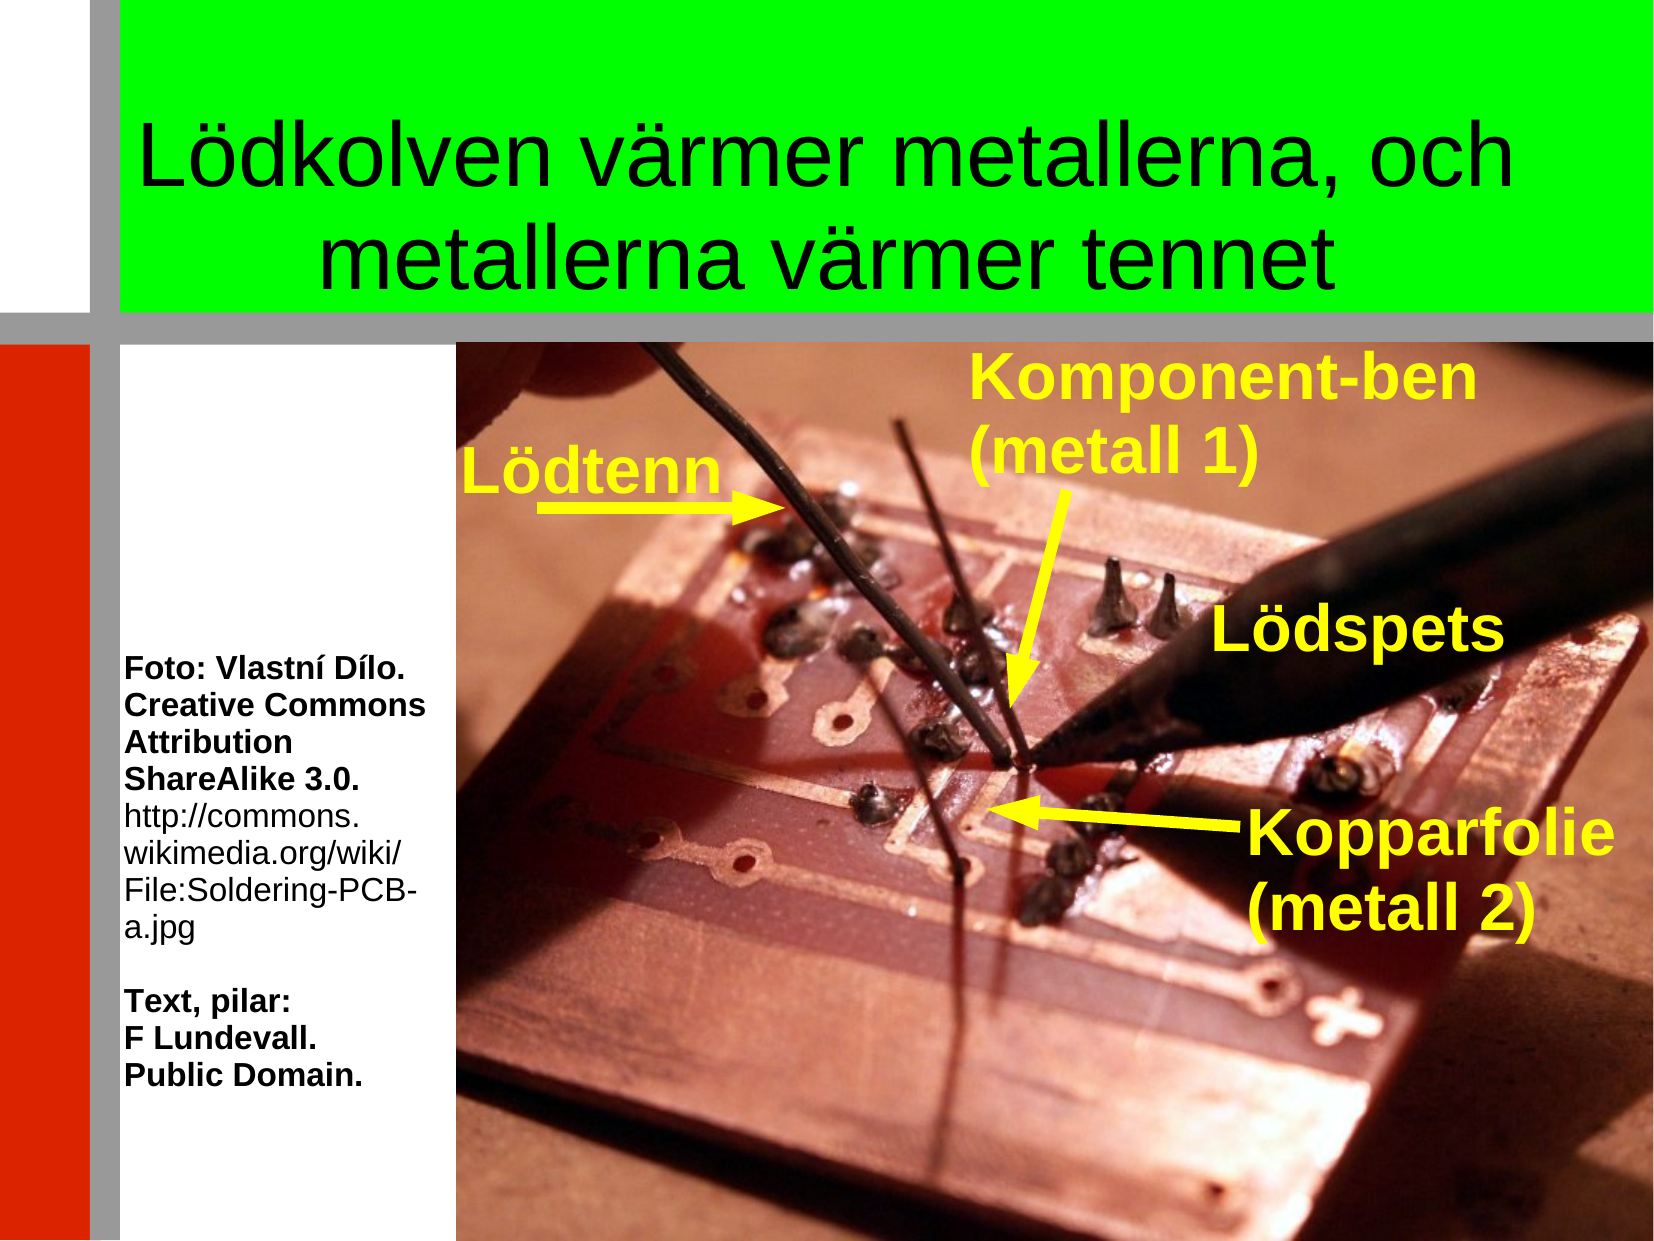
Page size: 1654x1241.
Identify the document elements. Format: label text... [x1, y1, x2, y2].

text_box Lödtenn [460, 433, 751, 508]
text_box Foto: Vlastní Dílo. Creative Commons Attribution ShareAlike 3.0. http://commons. wikimedia.org/wiki/ File:Soldering-PCB-a.jpg Text, pilar: F Lundevall. Public Domain. [124, 649, 449, 1241]
text_box Lödspets [1210, 590, 1536, 666]
picture [456, 342, 1654, 1241]
title Lödkolven värmer metallerna, och metallerna värmer tennet [121, 102, 1534, 311]
text_box Kopparfolie (metall 2) [1246, 795, 1654, 945]
text_box Komponent-ben (metall 1) [968, 338, 1495, 489]
